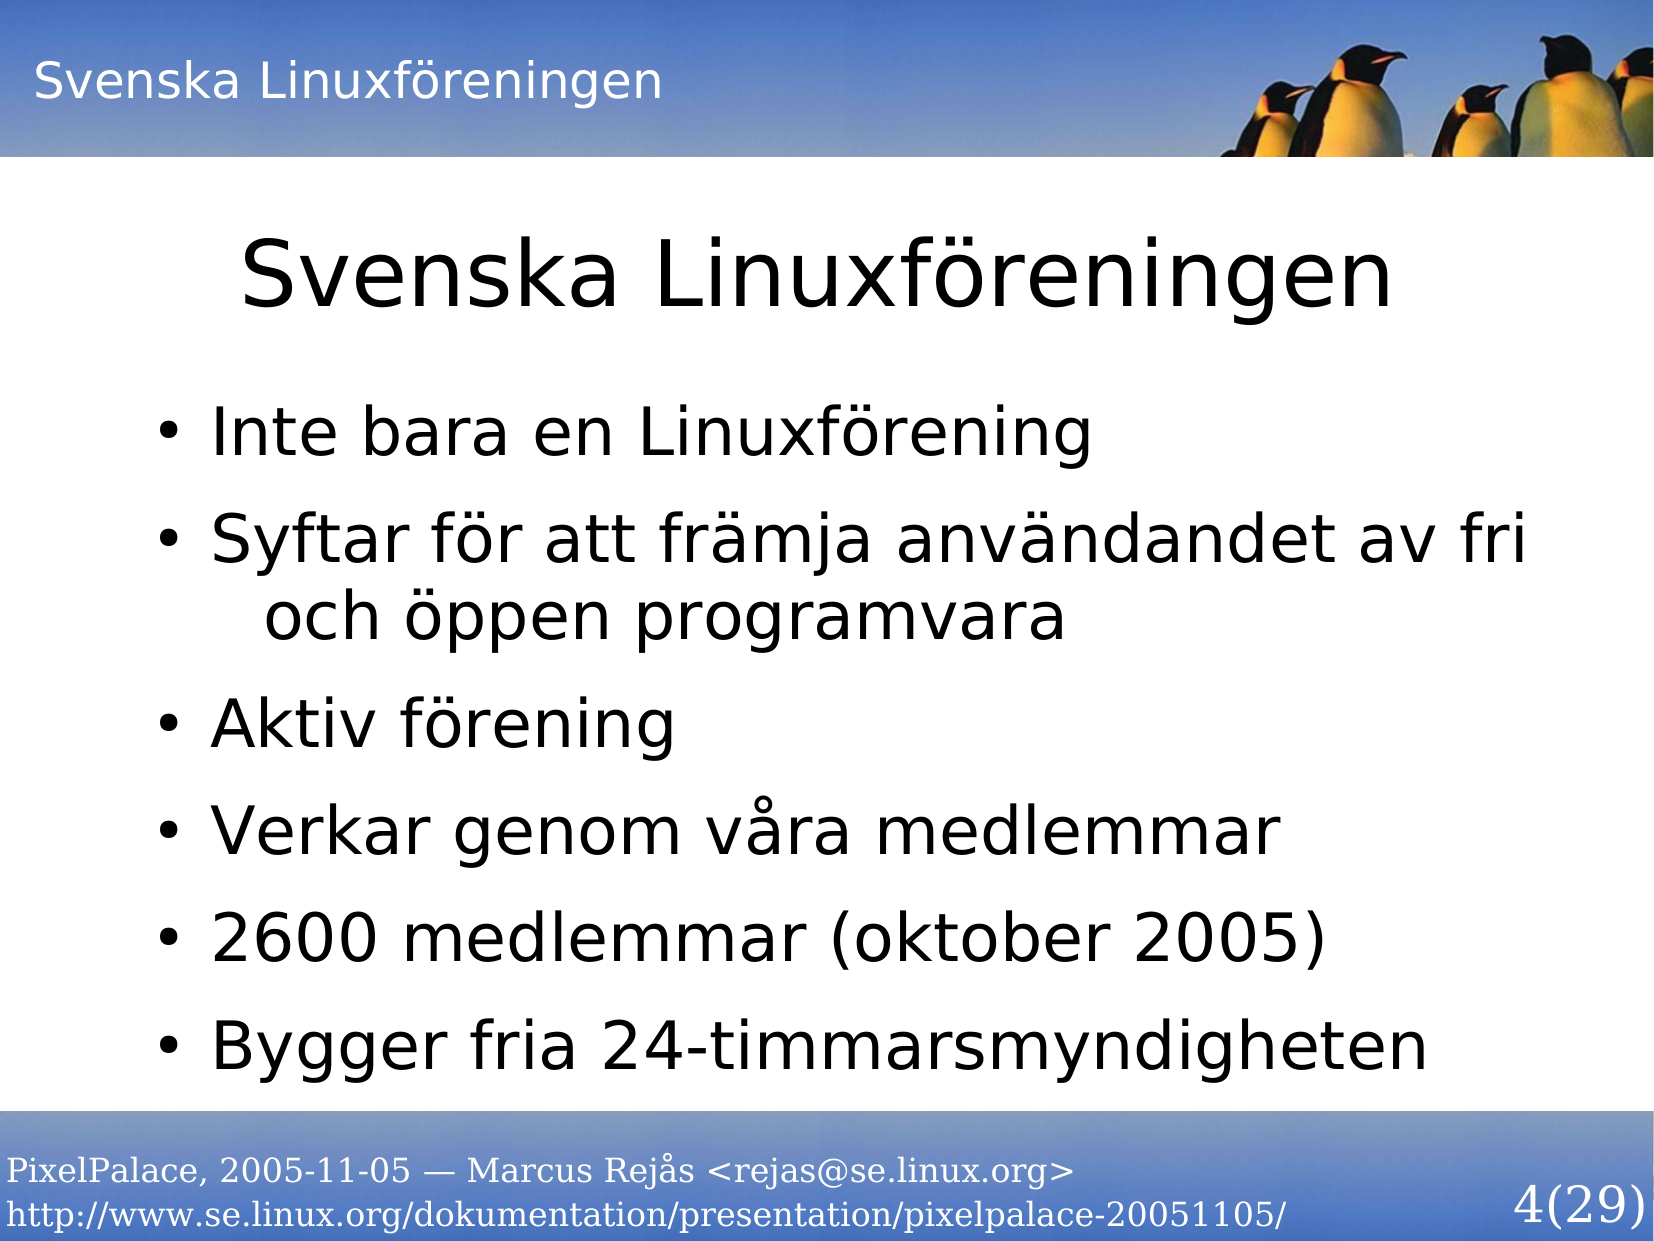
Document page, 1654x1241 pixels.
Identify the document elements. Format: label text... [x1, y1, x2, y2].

list Inte bara en Linuxförening Syftar för att främja användandet av fri och öppen programvara Aktiv förening Verkar genom våra medlemmar 2600 medlemmar (oktober 2005) Bygger fria 24-timmarsmyndigheten [121, 392, 1534, 1092]
title Svenska Linuxföreningen [123, 160, 1537, 389]
picture [0, 0, 1654, 157]
picture [0, 1111, 1654, 1241]
